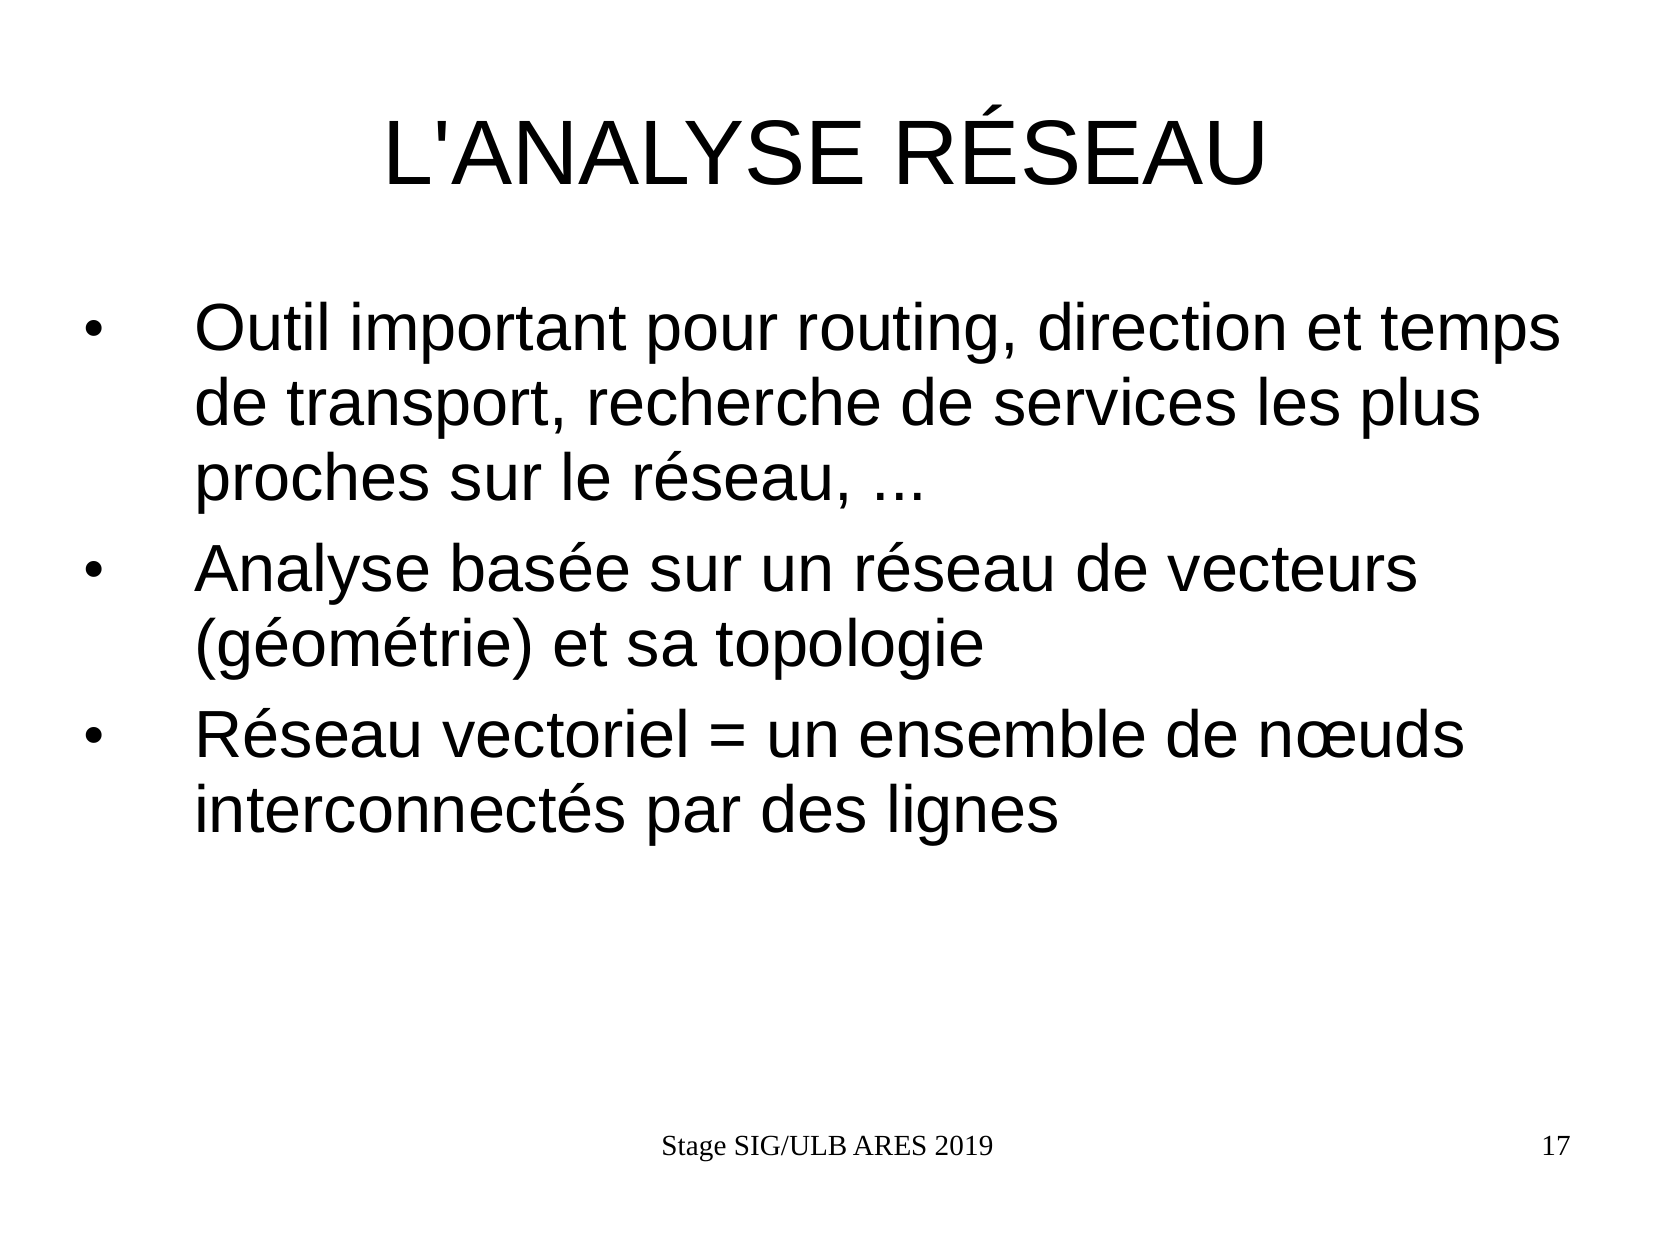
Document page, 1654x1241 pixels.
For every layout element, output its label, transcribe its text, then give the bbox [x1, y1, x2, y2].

title L'ANALYSE RÉSEAU [82, 49, 1571, 257]
list Outil important pour routing, direction et temps de transport, recherche de services les plus proches sur le réseau, ... Analyse basée sur un réseau de vecteurs (géométrie) et sa topologie Réseau vectoriel = un ensemble de nœuds interconnectés par des lignes [82, 290, 1571, 1010]
